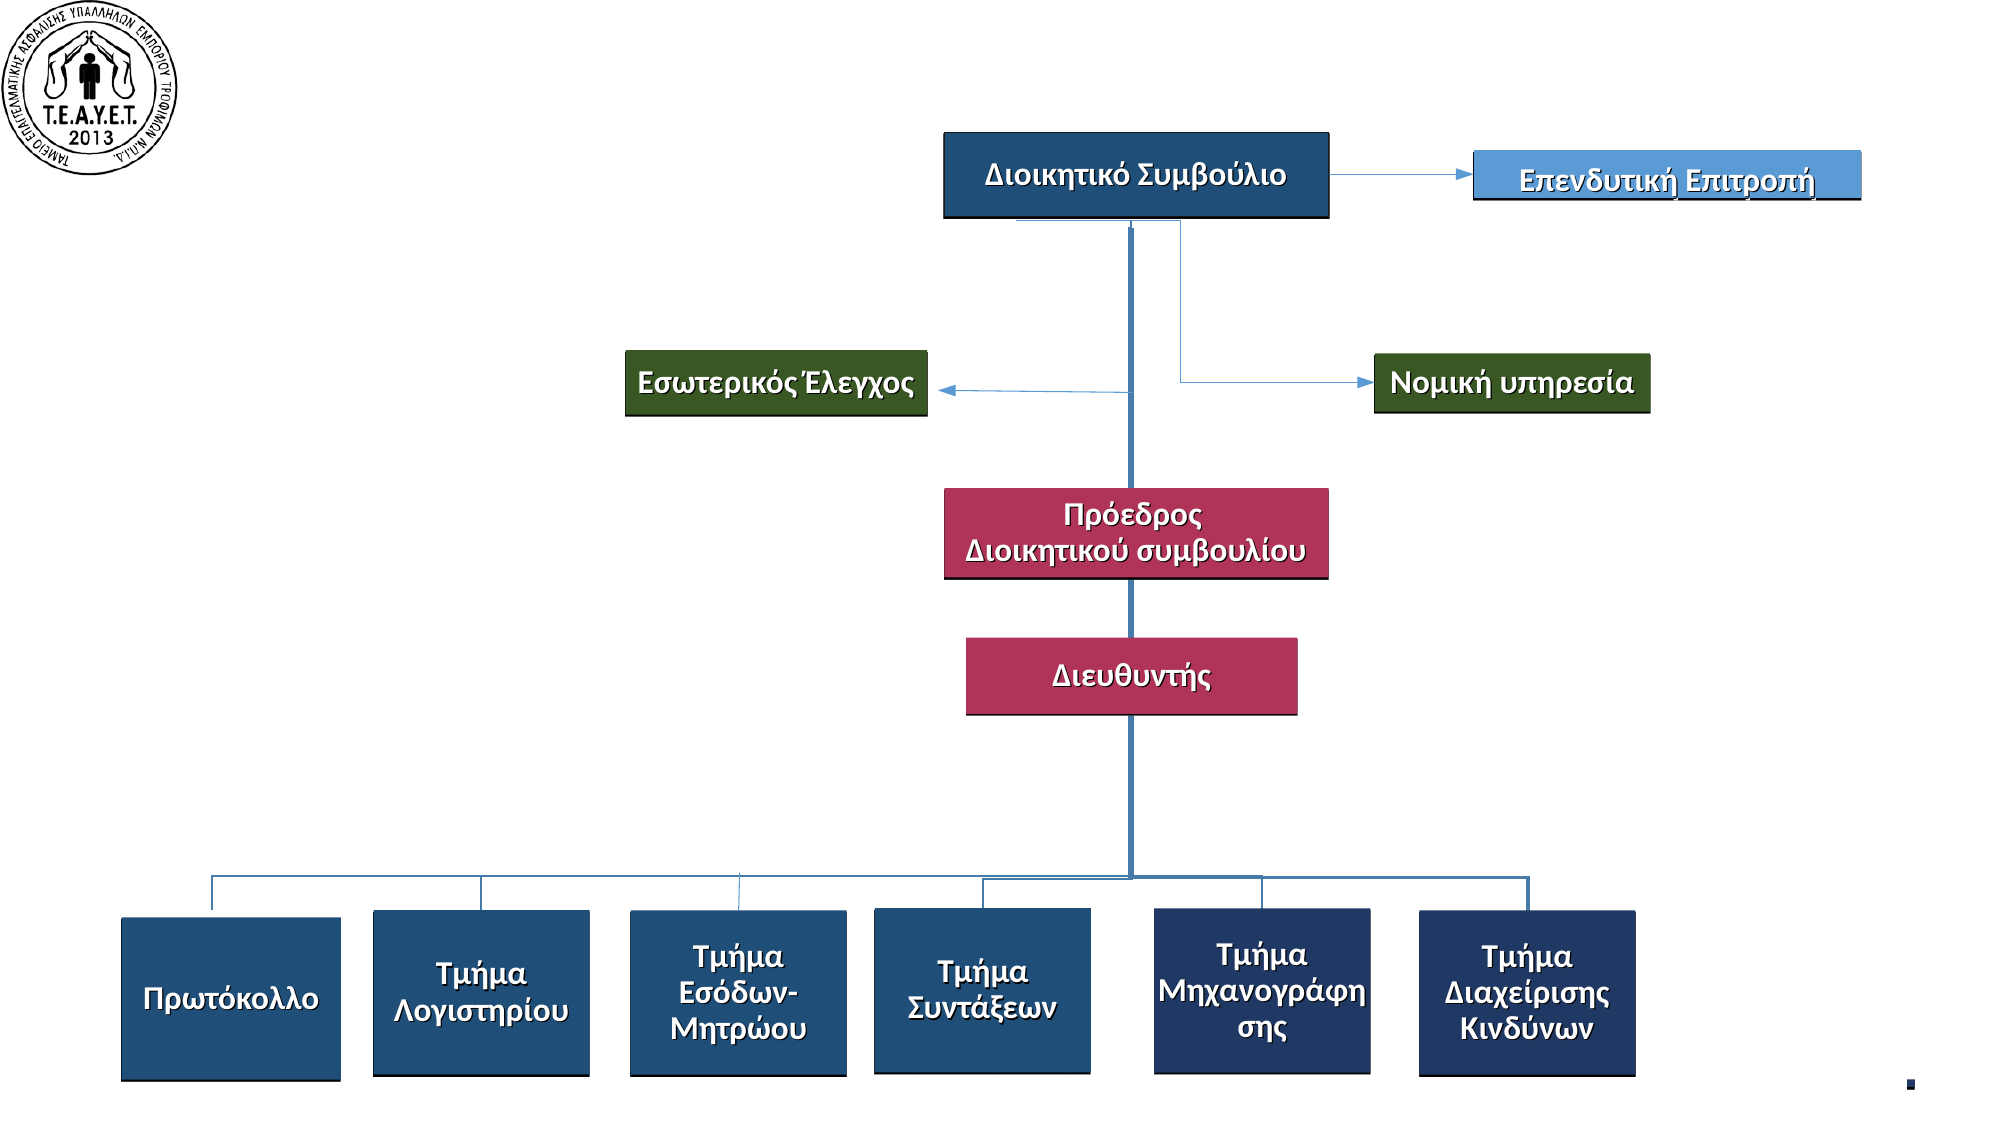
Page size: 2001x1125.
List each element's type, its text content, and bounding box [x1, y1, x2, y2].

text_box Επενδυτική Επιτροπή [1474, 150, 1861, 198]
text_box Τμήμα Λογιστηρίου [373, 910, 590, 1075]
text_box Διευθυντής [966, 637, 1298, 714]
text_box Εσωτερικός Έλεγχος [625, 350, 928, 415]
text_box Τμήμα Συντάξεων [874, 908, 1091, 1073]
text_box Πρωτόκολλο [121, 917, 341, 1080]
text_box [1907, 1079, 1915, 1087]
text_box Πρόεδρος Διοικητικού συμβουλίου [944, 488, 1329, 578]
text_box Διοικητικό Συμβούλιο [944, 132, 1329, 217]
text_box Νομική υπηρεσία [1374, 353, 1651, 412]
text_box Τμήμα Εσόδων-Μητρώου [630, 910, 847, 1075]
text_box Τμήμα Μηχανογράφησης [1154, 908, 1371, 1073]
text_box Τμήμα Διαχείρισης Κινδύνων [1419, 910, 1636, 1075]
picture [0, 0, 178, 176]
